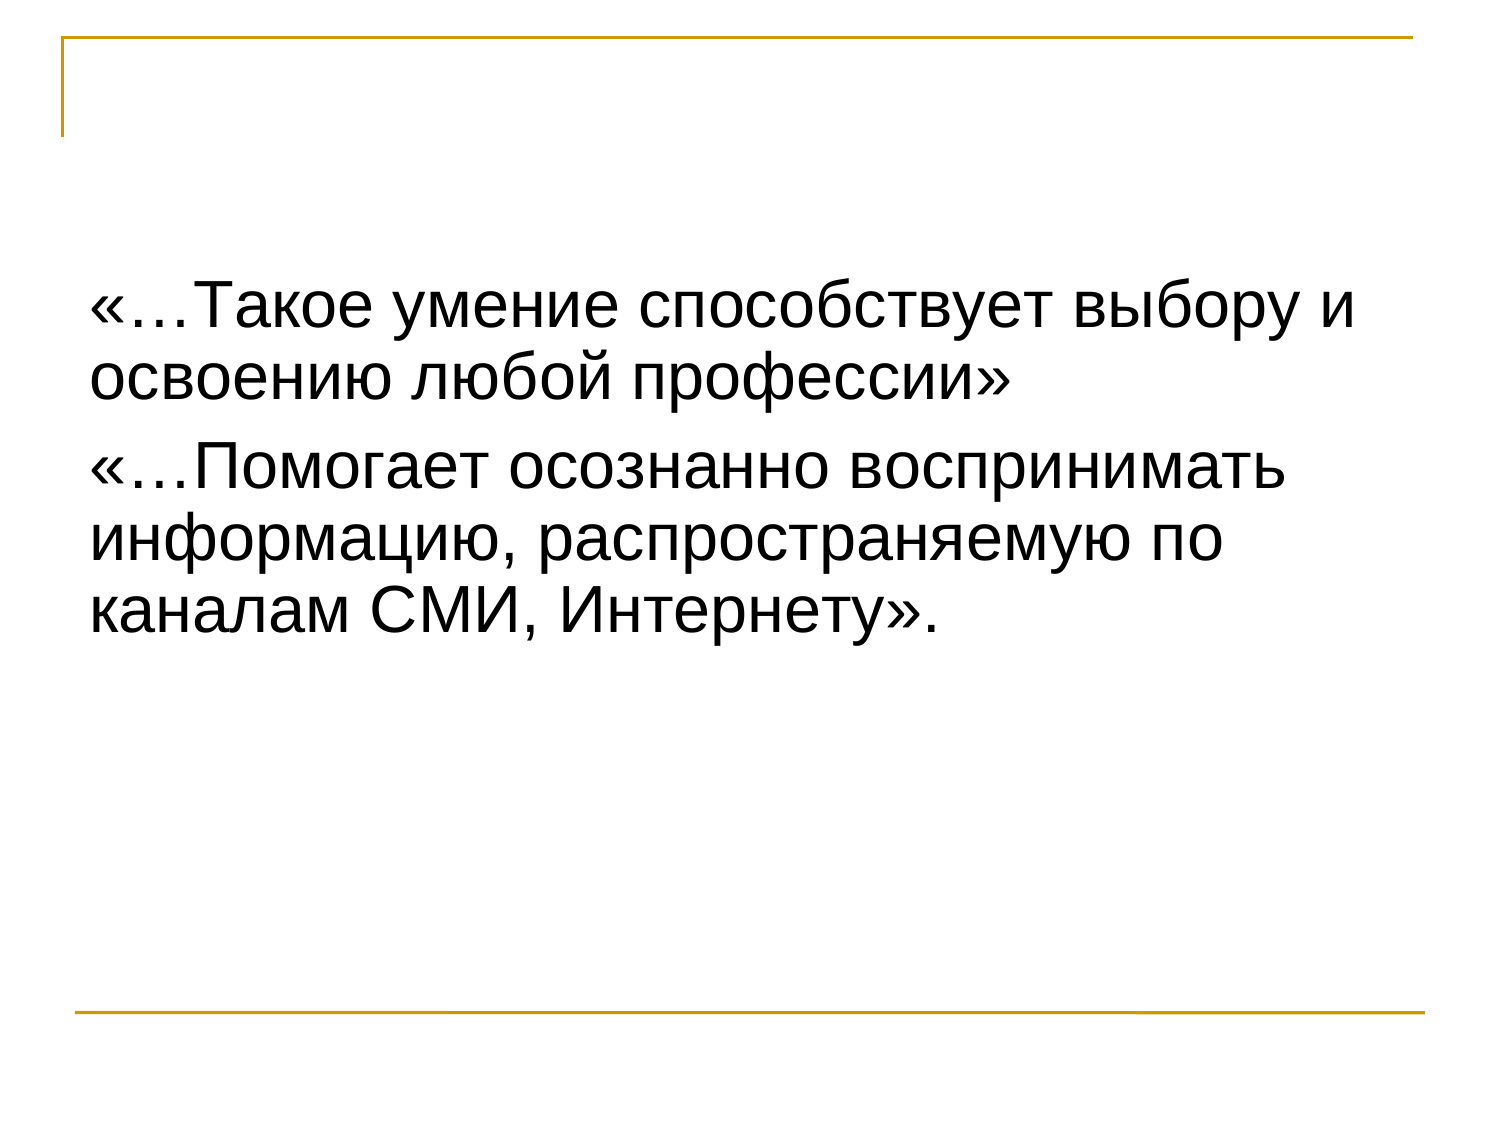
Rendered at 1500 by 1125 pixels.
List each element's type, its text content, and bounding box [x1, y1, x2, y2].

text_box «…Такое умение способствует выбору и освоению любой профессии» «…Помогает осознанно воспринимать информацию, распространяемую по каналам СМИ, Интернету». [75, 262, 1426, 1006]
